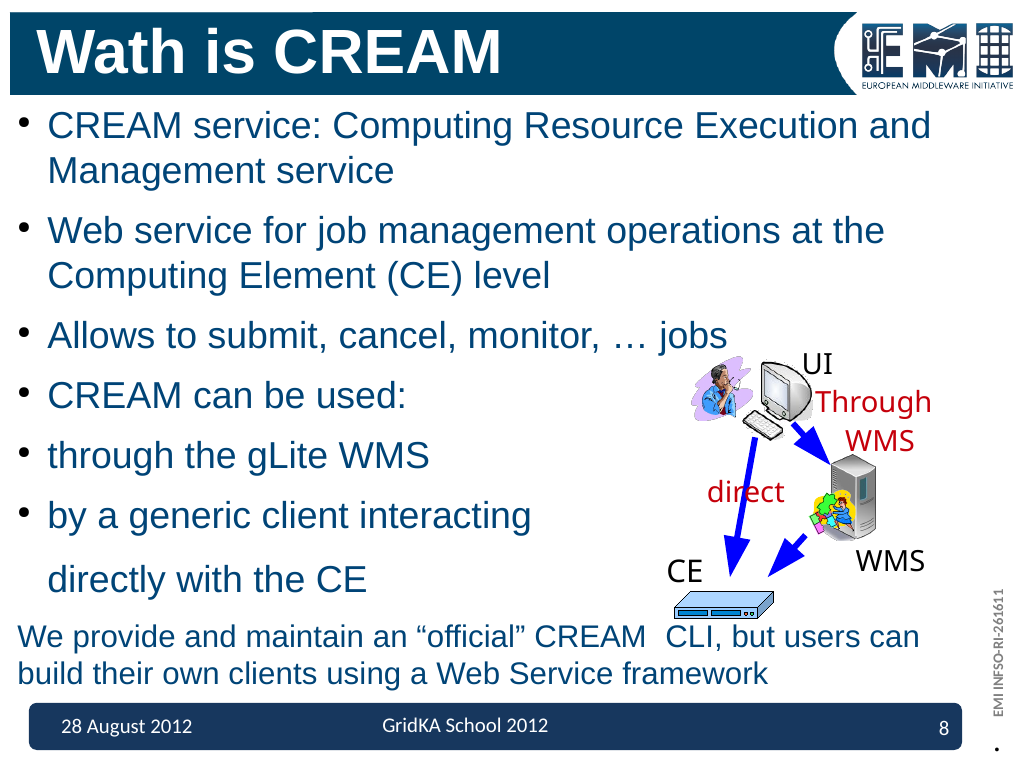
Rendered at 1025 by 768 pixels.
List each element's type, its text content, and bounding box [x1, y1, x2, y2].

text_box WMS [840, 532, 948, 611]
text_box UI [786, 335, 855, 414]
text_box Through WMS [800, 373, 954, 499]
text_box direct [692, 463, 808, 542]
text_box Wath is CREAM [0, 2, 1025, 94]
picture [808, 499, 876, 541]
text_box CREAM service: Computing Resource Execution and Management service Web service for job management operations at the Computing Element (CE) level Allows to submit, cancel, monitor, … jobs CREAM can be used: through the gLite WMS by a generic client interacting directly with the CE We provide and maintain an “official” CREAM CLI, but users can build their own clients using a Web Service framework [2, 93, 970, 768]
text_box [674, 591, 774, 619]
text_box CE [651, 541, 720, 600]
picture [691, 356, 800, 446]
